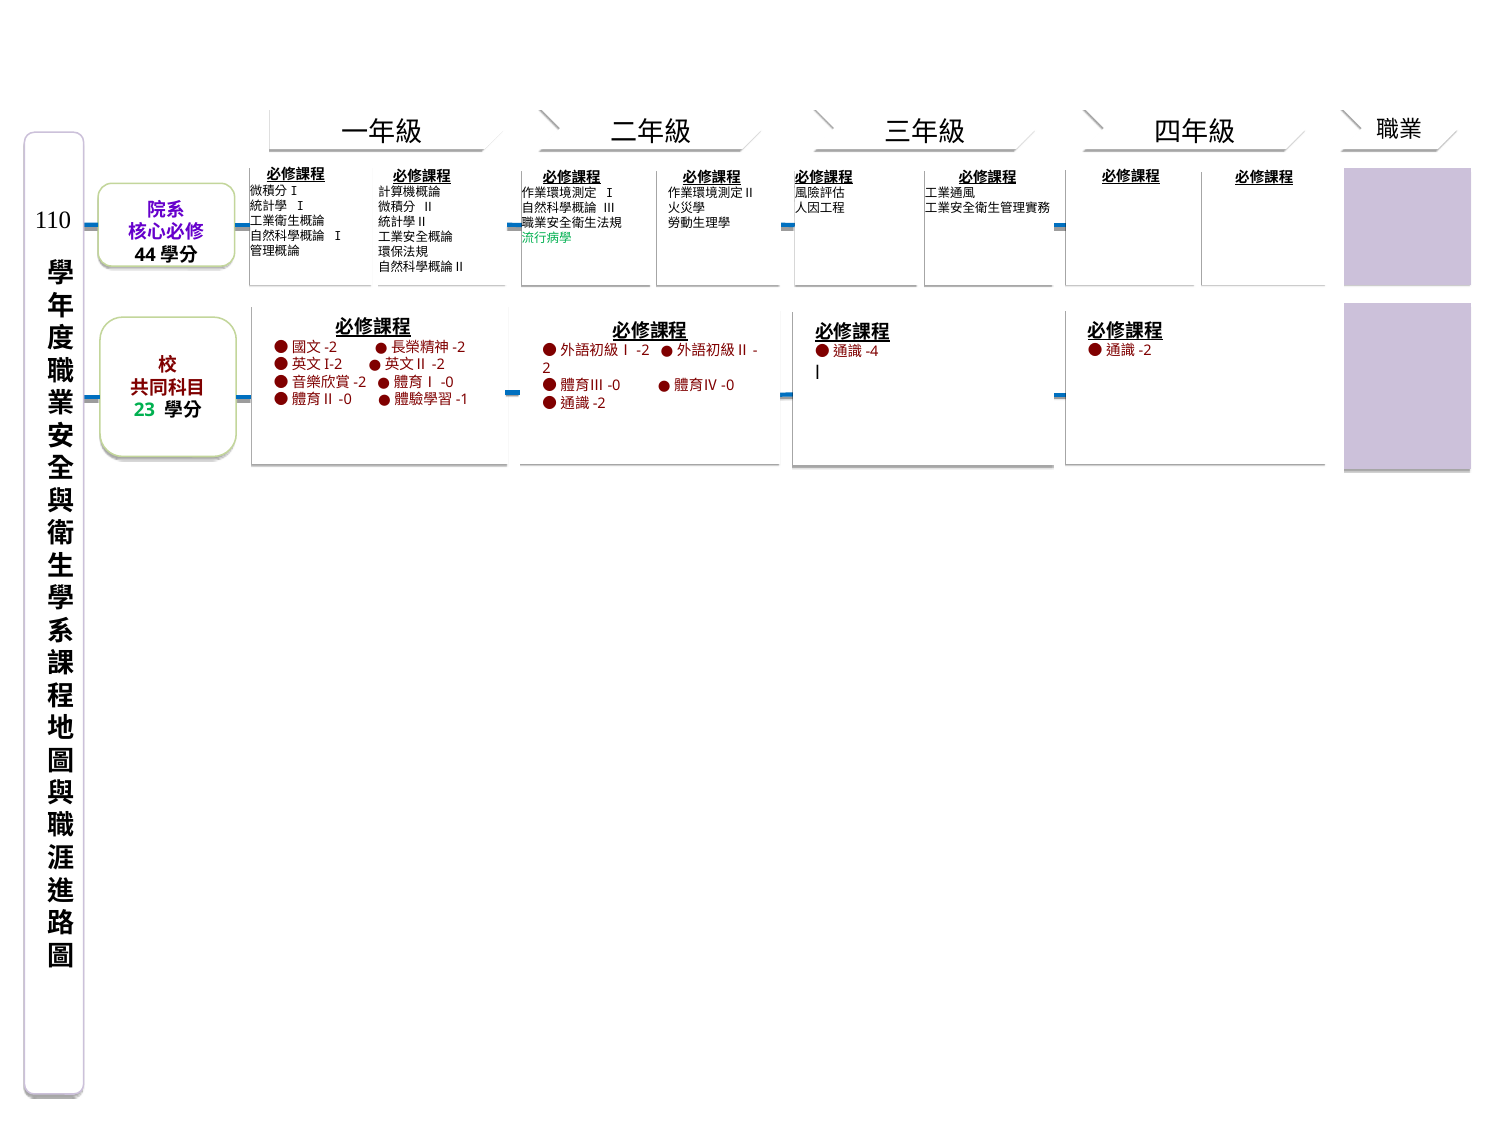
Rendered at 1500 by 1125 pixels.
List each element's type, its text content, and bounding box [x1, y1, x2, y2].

text_box 110 [29, 203, 77, 246]
text_box 必修課程 風險評估 人因工程 [795, 167, 920, 285]
text_box 二年級 [538, 107, 764, 150]
text_box 必修課程 工業通風 工業安全衛生管理實務 [925, 167, 1054, 285]
text_box 學年度 職業安全與衛生學系課程地圖與職涯進路圖 [24, 132, 84, 1094]
text_box 必修課程 作業環境測定Ⅱ 火災學 勞動生理學 [657, 168, 781, 285]
text_box 必修課程 [1202, 168, 1327, 285]
text_box 四年級 [1082, 107, 1308, 150]
text_box 校 共同科目 23 學分 [99, 317, 237, 457]
text_box 必修課程 ●通識-2 [1066, 308, 1327, 464]
text_box 三年級 [813, 107, 1038, 150]
text_box 一年級 [269, 107, 506, 150]
text_box 職業 [1340, 107, 1459, 150]
text_box [1344, 303, 1471, 469]
text_box 必修課程 ●通識-4 [793, 309, 1054, 465]
text_box [1344, 168, 1471, 285]
text_box 必修課程 計算機概論 微積分 Ⅱ 統計學Ⅱ 工業安全概論 環保法規 自然科學概論Ⅱ [378, 167, 507, 285]
text_box 必修課程 微積分I 統計學 I 工業衛生概論 自然科學概論 I 管理概論 [250, 165, 372, 285]
text_box 必修課程 ●國文-2 ●長榮精神-2 ●英文Ι-2 ●英文Ⅱ-2 ●音樂欣賞-2 ●體育Ⅰ-0 ●體育Ⅱ-0 ●體驗學習-1 [252, 304, 508, 464]
text_box 院系 核心必修 44學分 [98, 183, 235, 267]
text_box 必修課程 ●外語初級Ⅰ-2 ●外語初級Ⅱ-2 ●體育Ⅲ-0 ●體育Ⅳ-0 ●通識-2 [520, 308, 780, 464]
text_box 必修課程 [1066, 167, 1196, 285]
text_box 必修課程 作業環境測定 I 自然科學概論 Ⅲ 職業安全衛生法規 流行病學 [522, 167, 652, 285]
